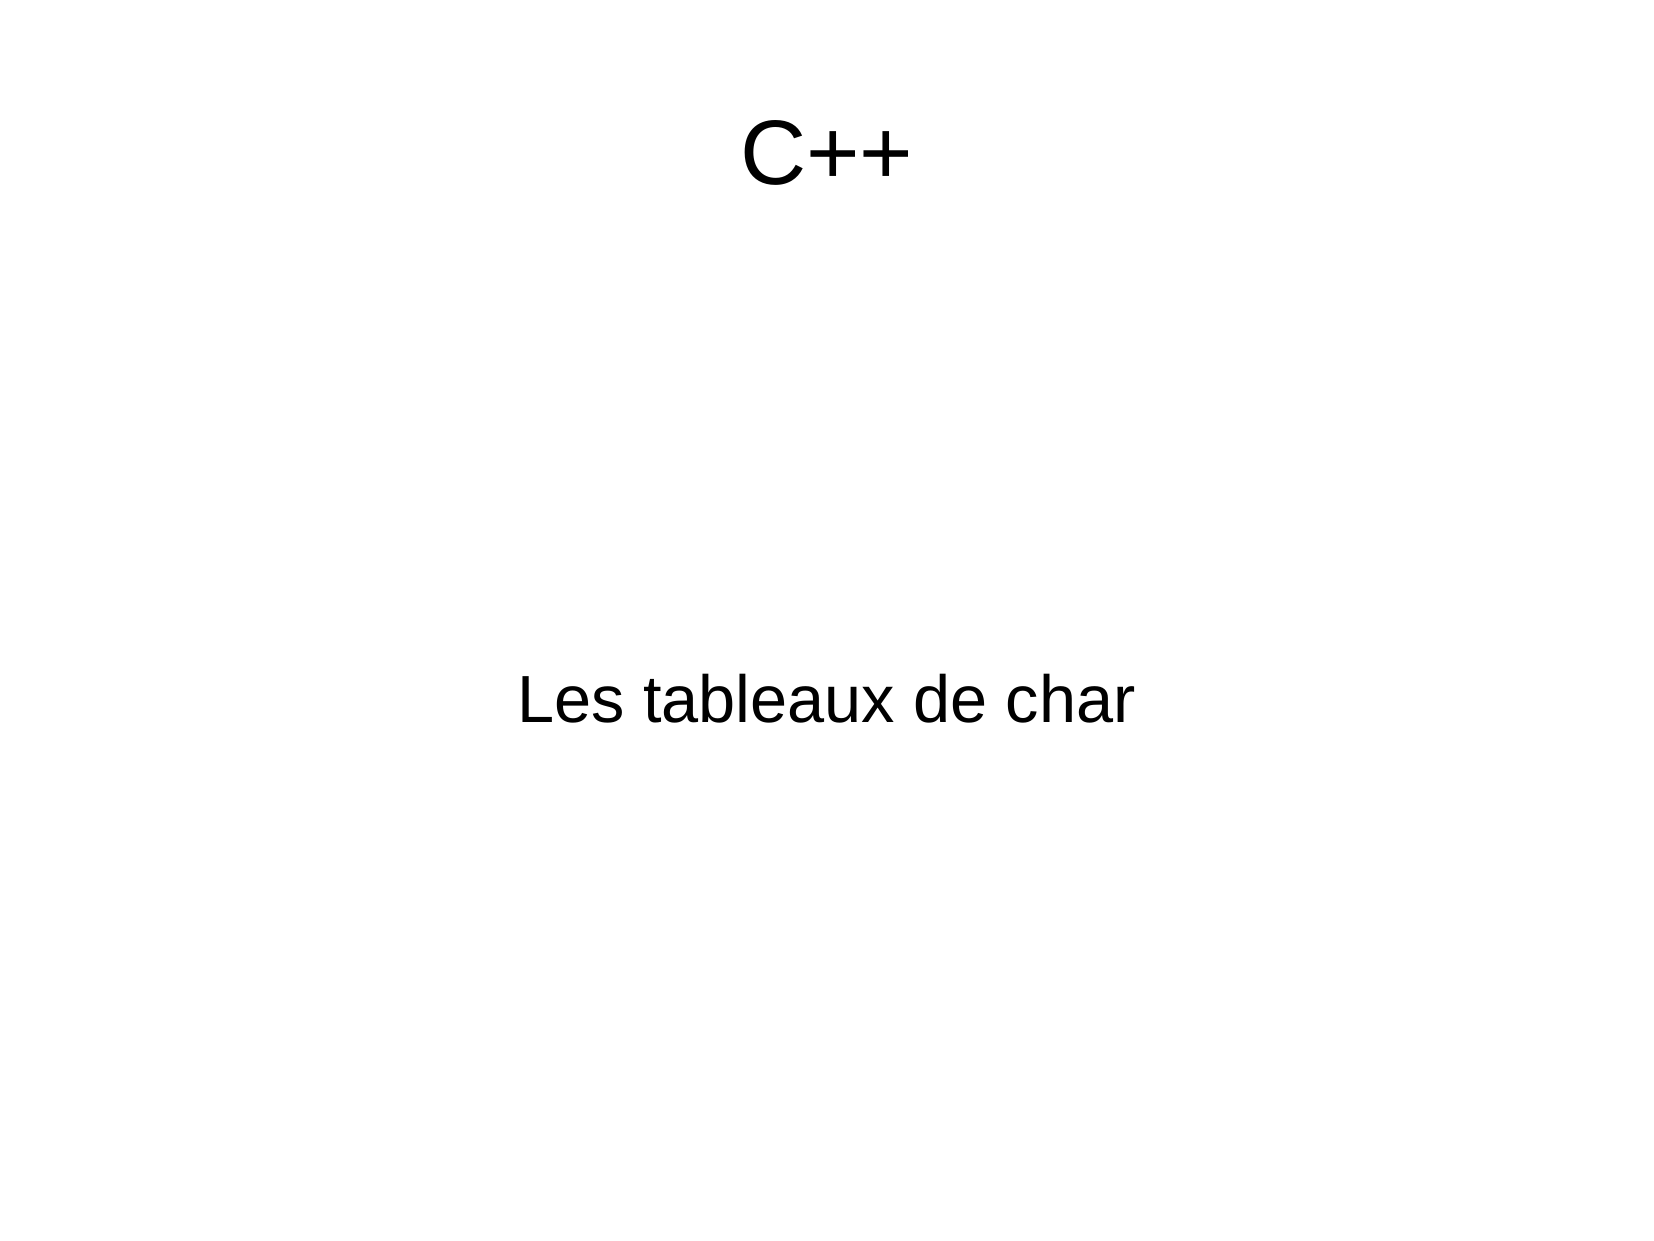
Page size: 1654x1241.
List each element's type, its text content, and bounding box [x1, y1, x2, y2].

title C++ [82, 49, 1571, 257]
subtitle Les tableaux de char [82, 290, 1571, 1109]
